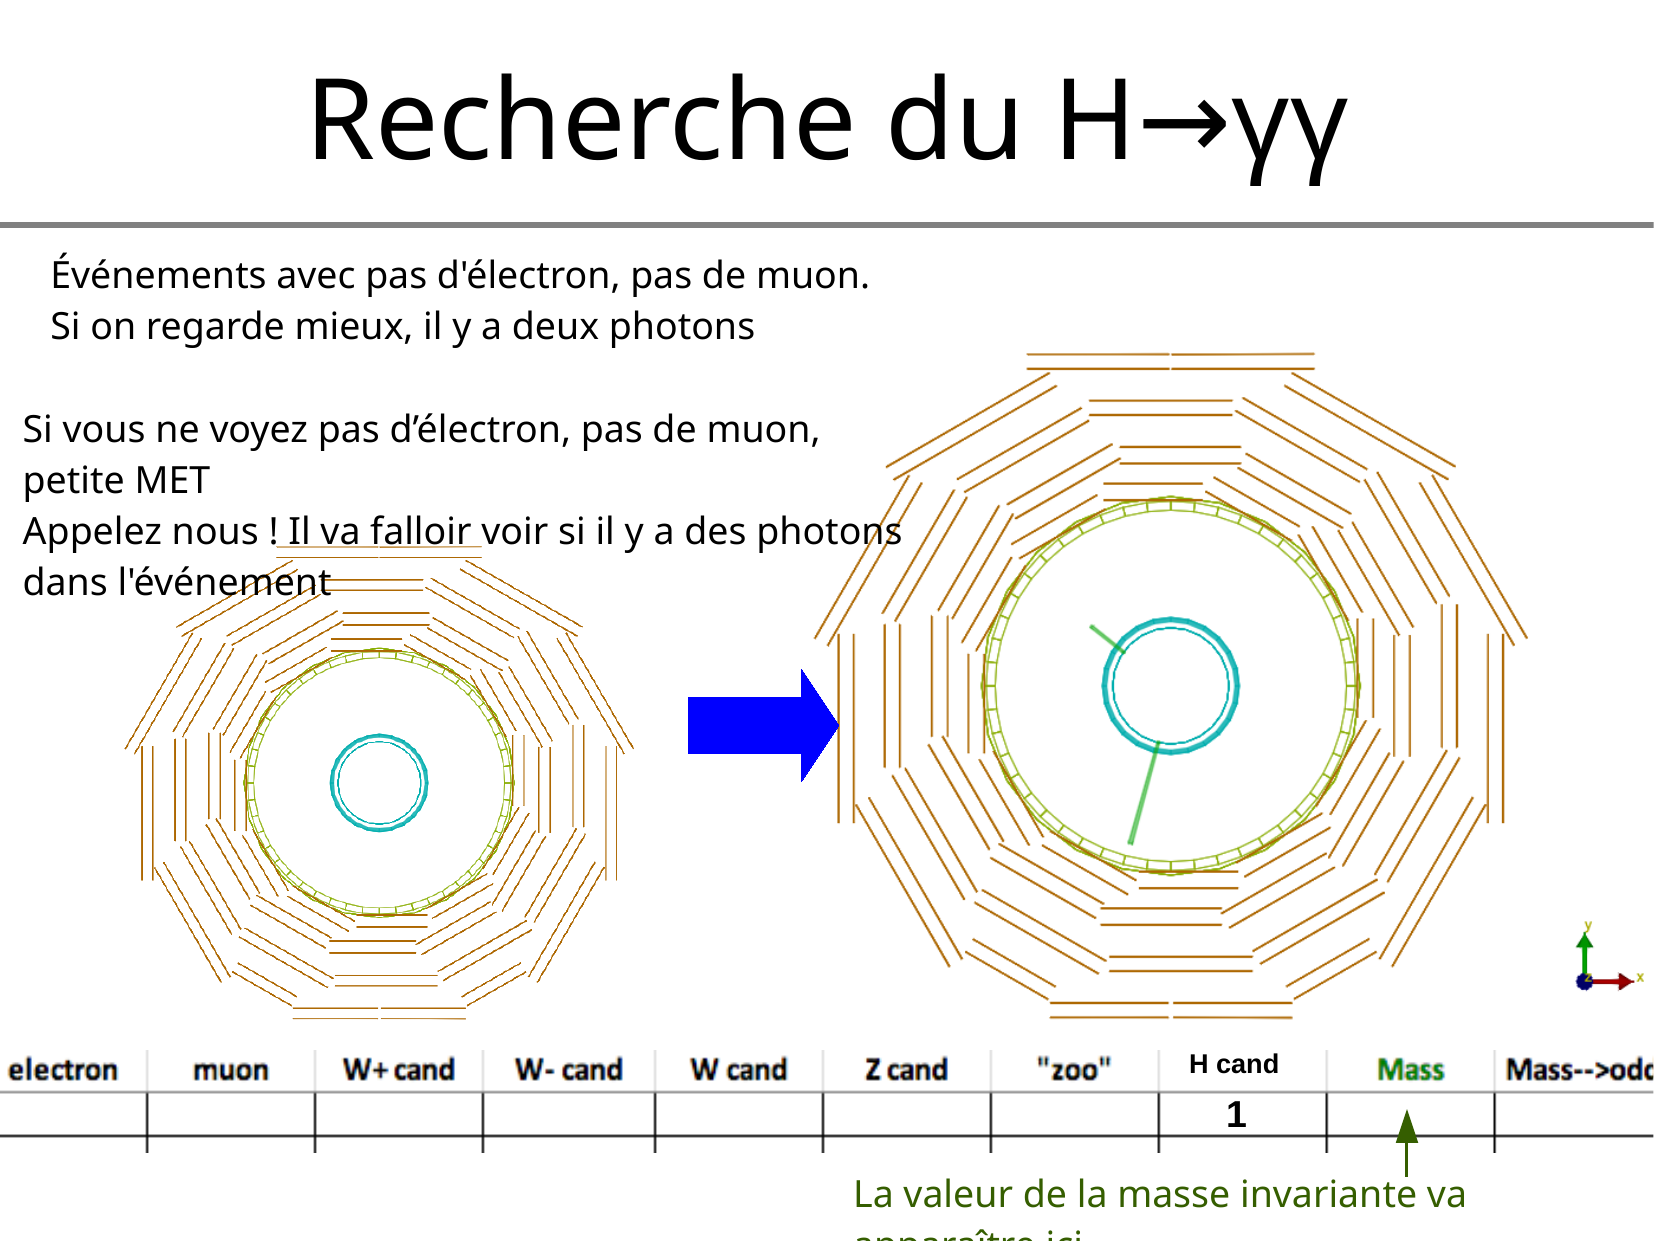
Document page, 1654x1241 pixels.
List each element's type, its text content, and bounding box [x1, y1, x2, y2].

text_box 1 [1211, 1088, 1287, 1143]
text_box La valeur de la masse invariante va apparaître ici [838, 1160, 1654, 1219]
text_box Événements avec pas d'électron, pas de muon. Si on regarde mieux, il y a deux photons [35, 241, 1613, 343]
text_box [688, 669, 839, 782]
picture [118, 539, 644, 1029]
picture [0, 1050, 1654, 1153]
text_box H cand [1174, 1042, 1400, 1088]
text_box [1168, 1026, 1319, 1087]
picture [776, 337, 1651, 1035]
text_box Recherche du H→γγ [0, 31, 1654, 176]
text_box Si vous ne voyez pas d’électron, pas de muon, petite MET Appelez nous ! Il va falloir voir si il y a des photons dans l'événement [7, 394, 938, 539]
